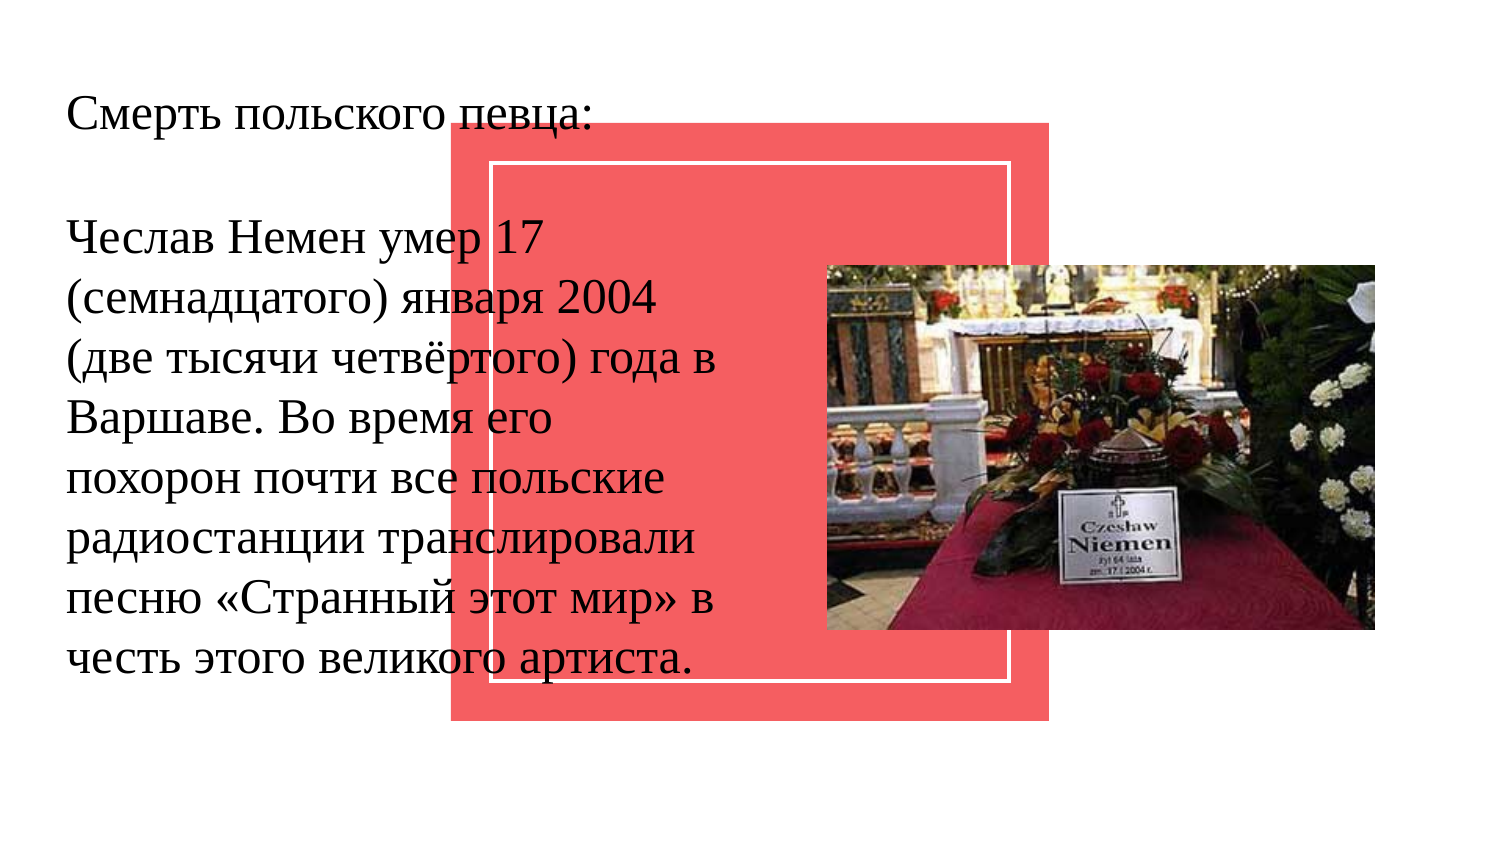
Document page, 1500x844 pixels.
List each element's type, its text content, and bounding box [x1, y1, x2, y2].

list Чеслав Немен умер 17 (семнадцатого) января 2004 (две тысячи четвёртого) года в Варшаве. Во время его похорон почти все польские радиостанции транслировали песню «Странный этот мир» в честь этого великого артиста. [51, 189, 750, 750]
title Смерть польского певца: [51, 64, 1449, 167]
picture [827, 265, 1375, 630]
